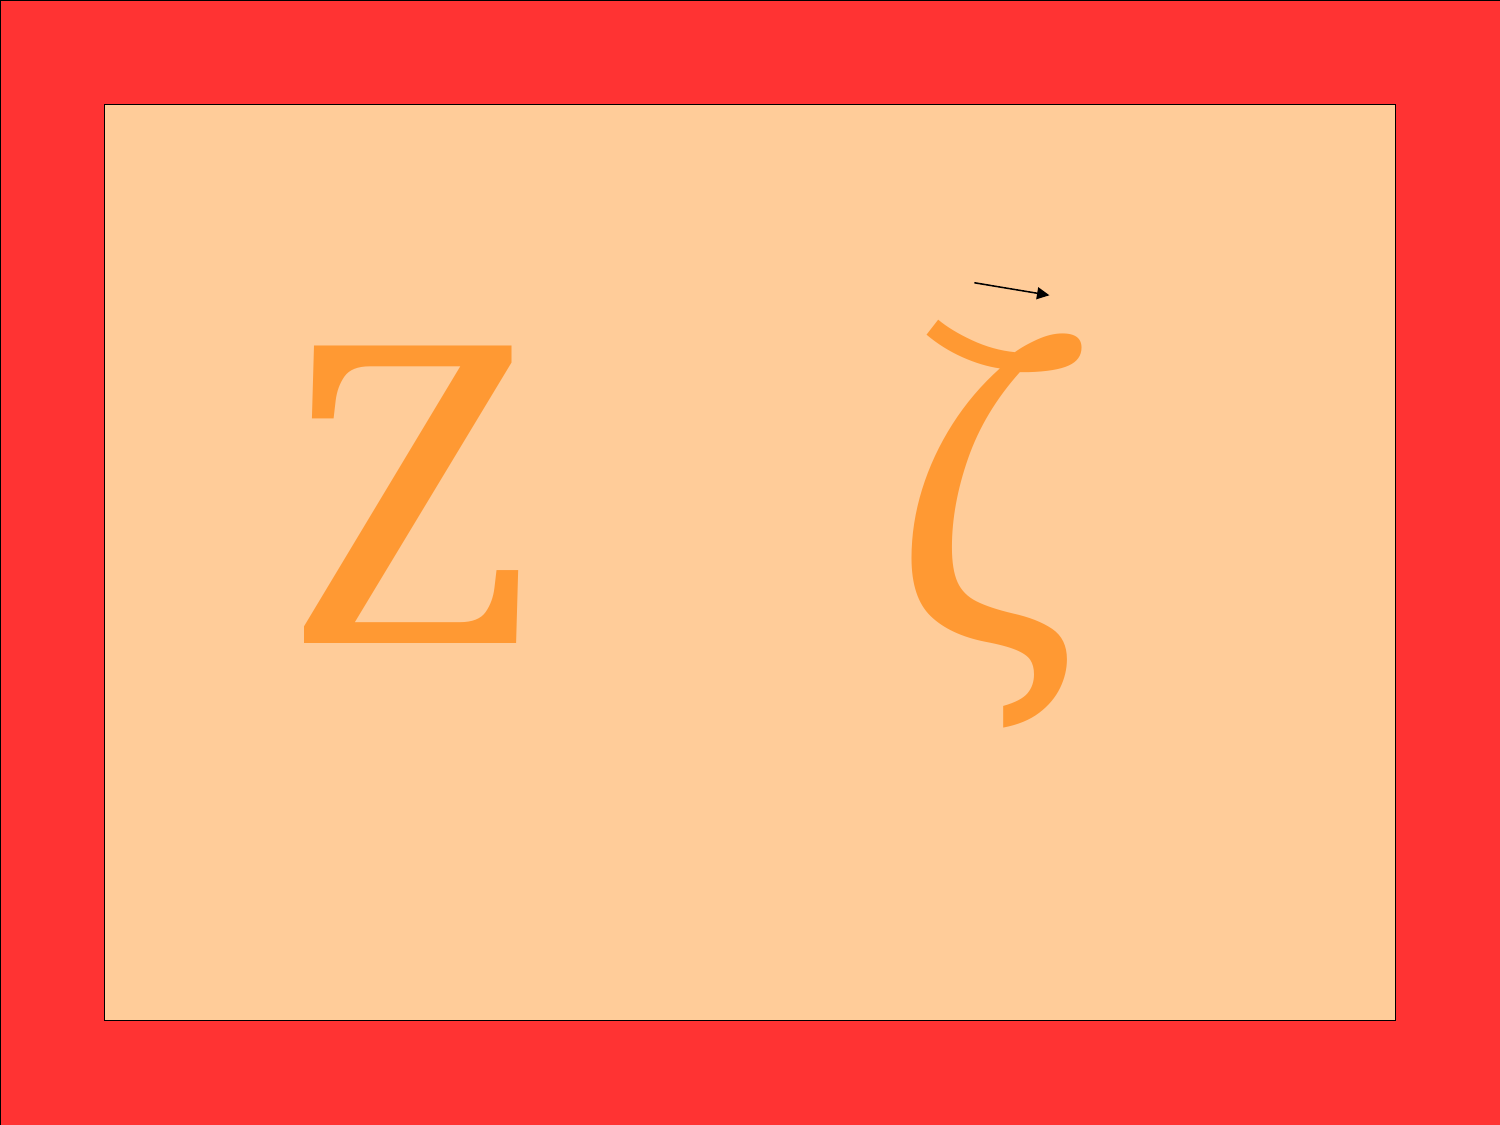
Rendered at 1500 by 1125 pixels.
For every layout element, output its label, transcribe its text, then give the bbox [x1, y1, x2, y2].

text_box Ζ ζ [275, 190, 1313, 774]
text_box [0, 0, 1500, 1125]
